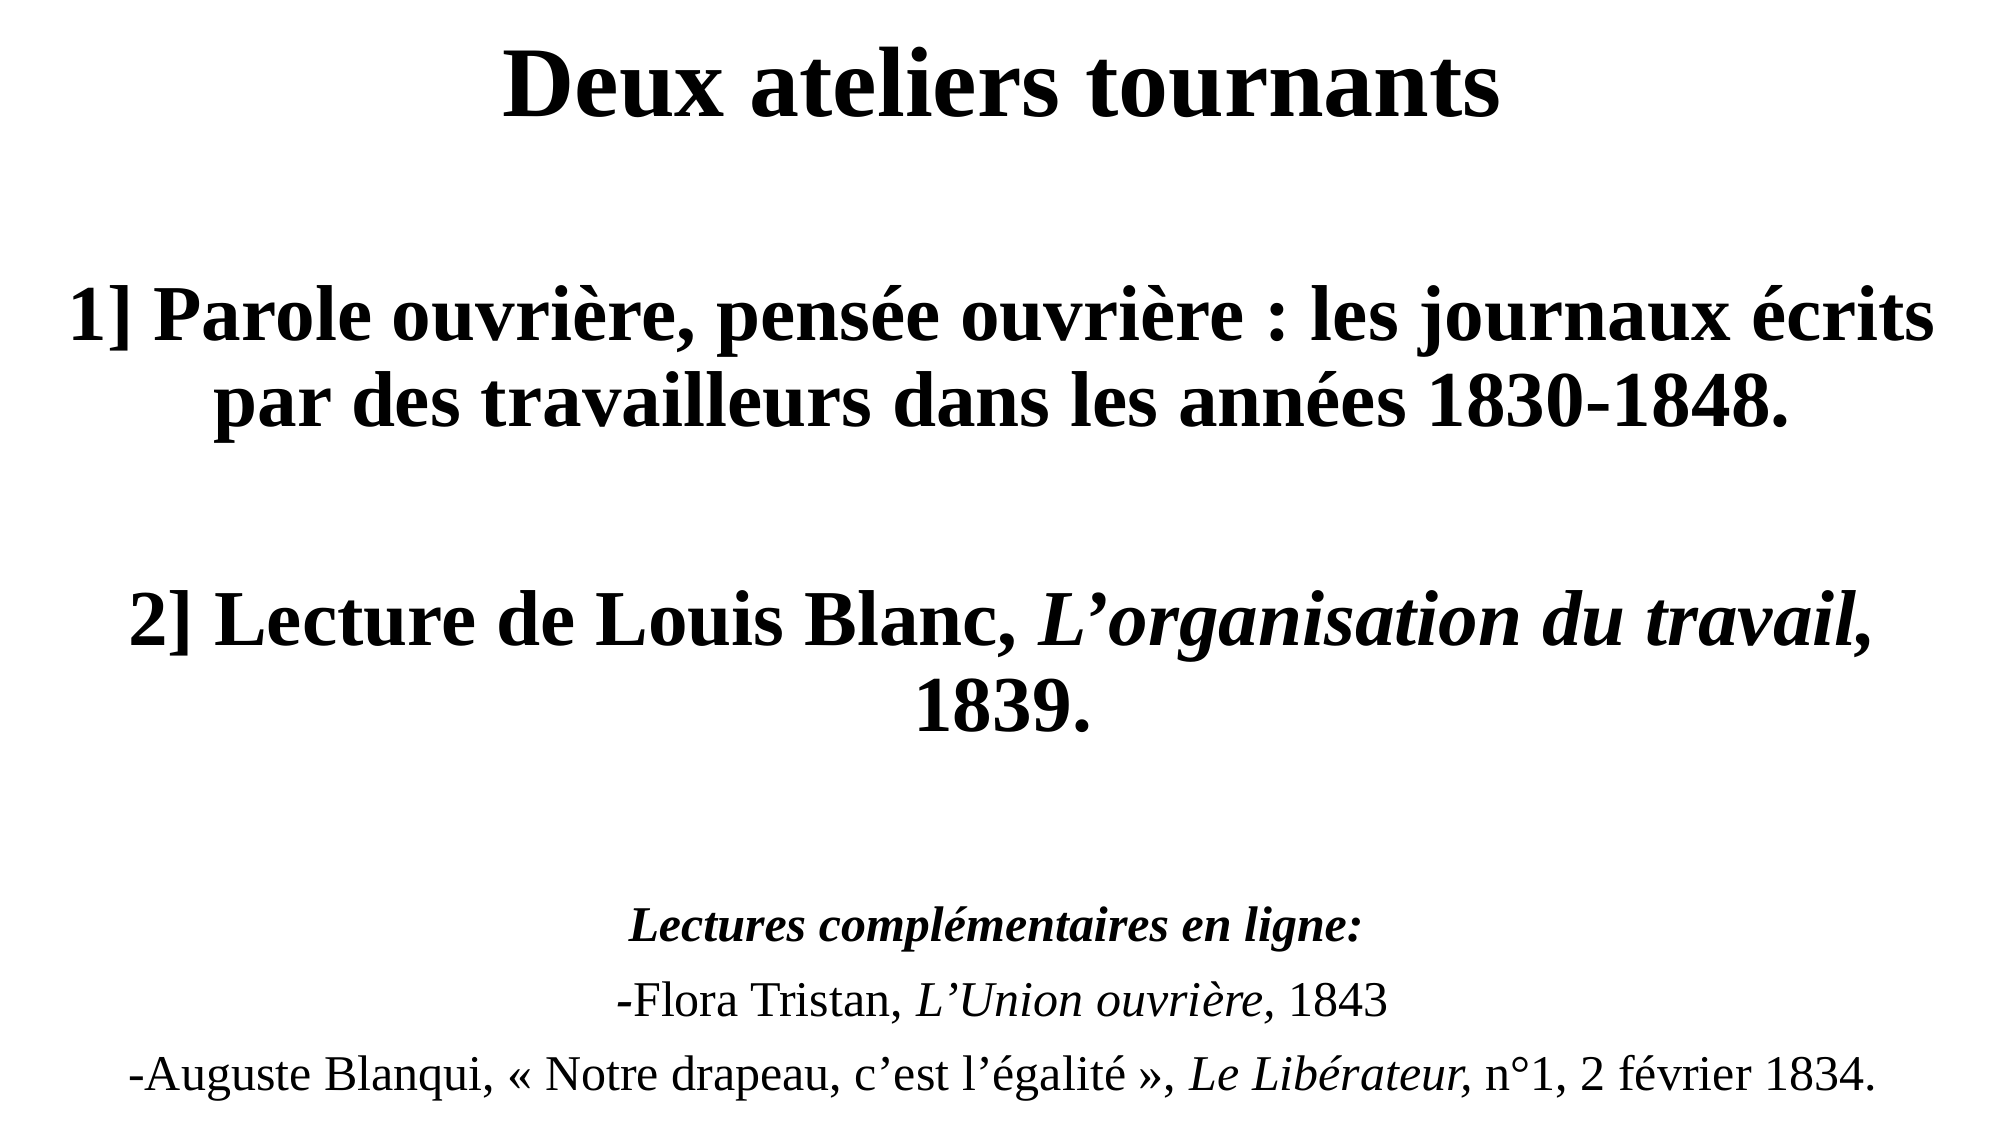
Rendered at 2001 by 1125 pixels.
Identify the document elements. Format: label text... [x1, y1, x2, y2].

list Deux ateliers tournants 1] Parole ouvrière, pensée ouvrière : les journaux écrits par des travailleurs dans les années 1830-1848. 2] Lecture de Louis Blanc, L’organisation du travail, 1839. Lectures complémentaires en ligne: -Flora Tristan, L’Union ouvrière, 1843 -Auguste Blanqui, « Notre drapeau, c’est l’égalité », Le Libérateur, n°1, 2 février 1834. [25, 22, 1981, 1125]
